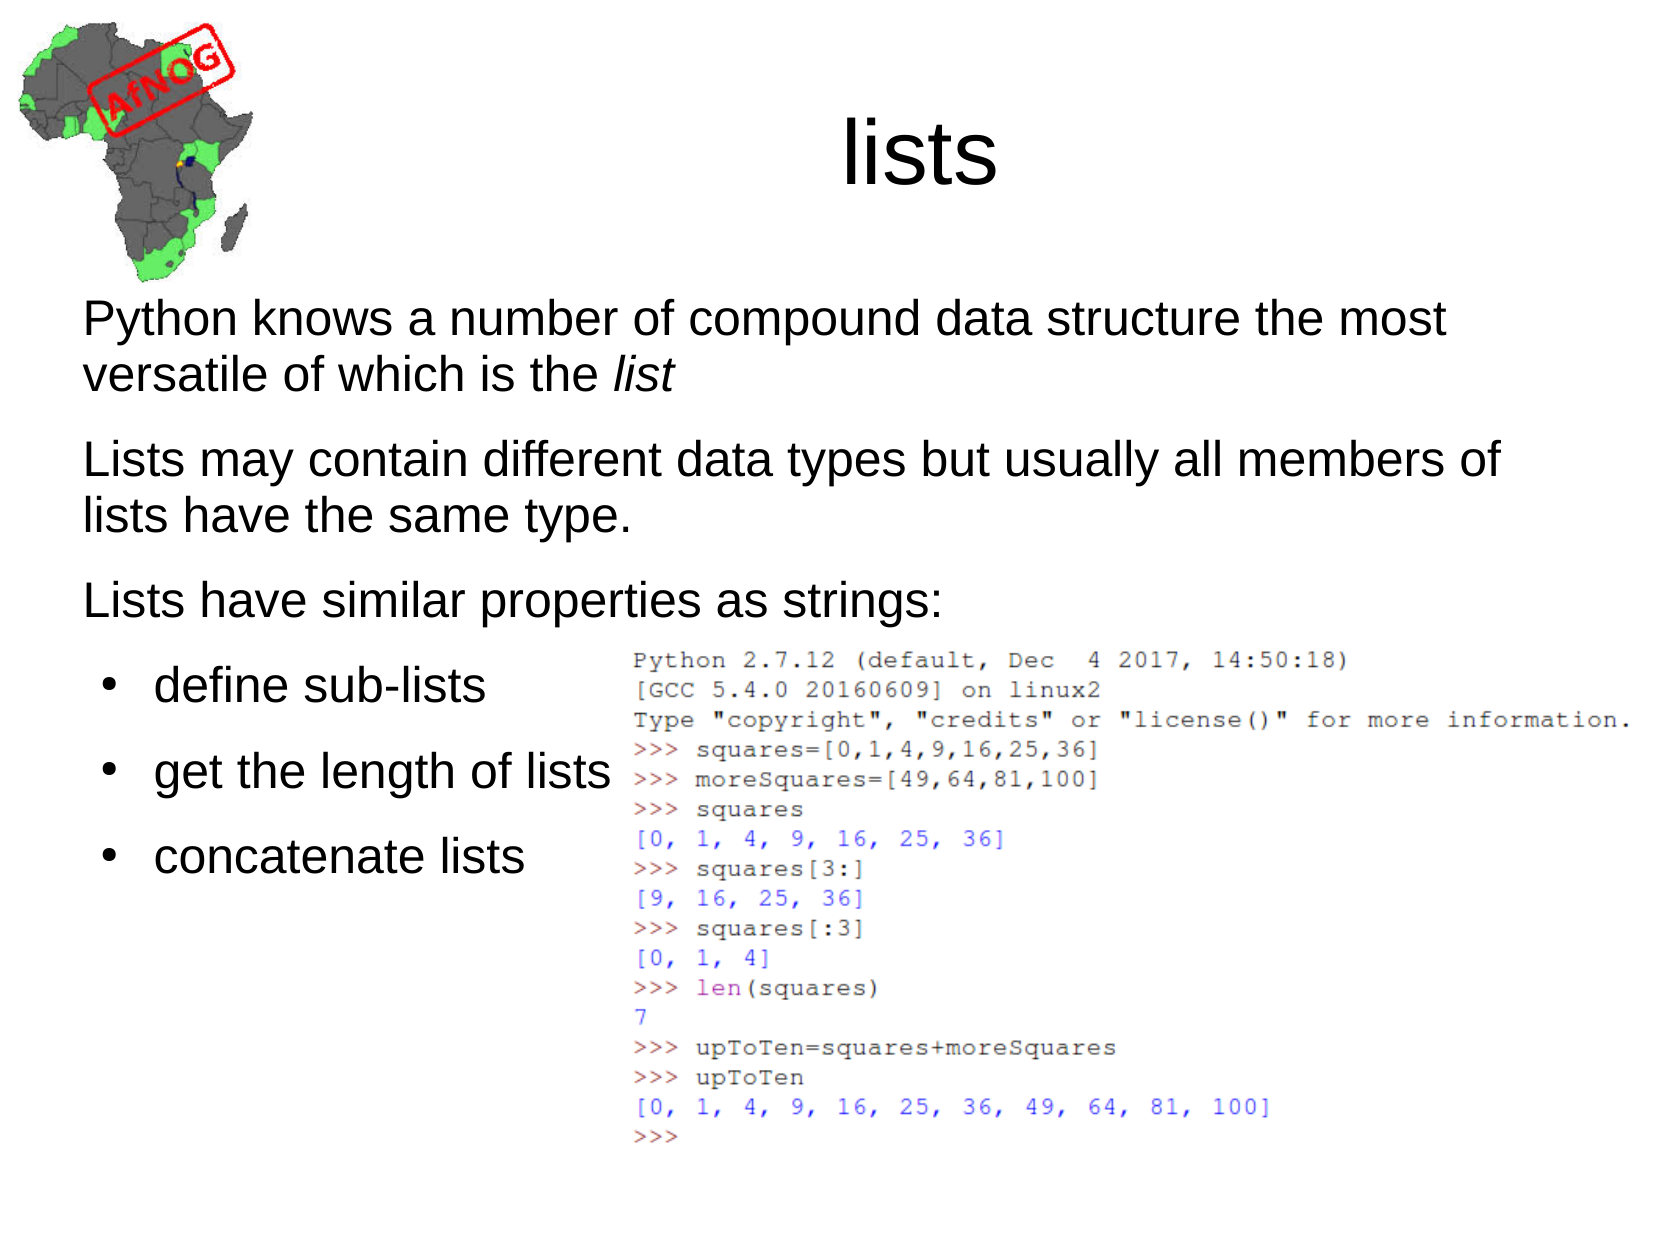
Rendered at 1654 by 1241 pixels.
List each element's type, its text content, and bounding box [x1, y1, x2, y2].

picture [9, 0, 259, 291]
list Python knows a number of compound data structure the most versatile of which is the list Lists may contain different data types but usually all members of lists have the same type. Lists have similar properties as strings: define sub-lists get the length of lists concatenate lists [82, 290, 1571, 1010]
picture [627, 644, 1654, 1149]
title lists [270, 49, 1571, 257]
